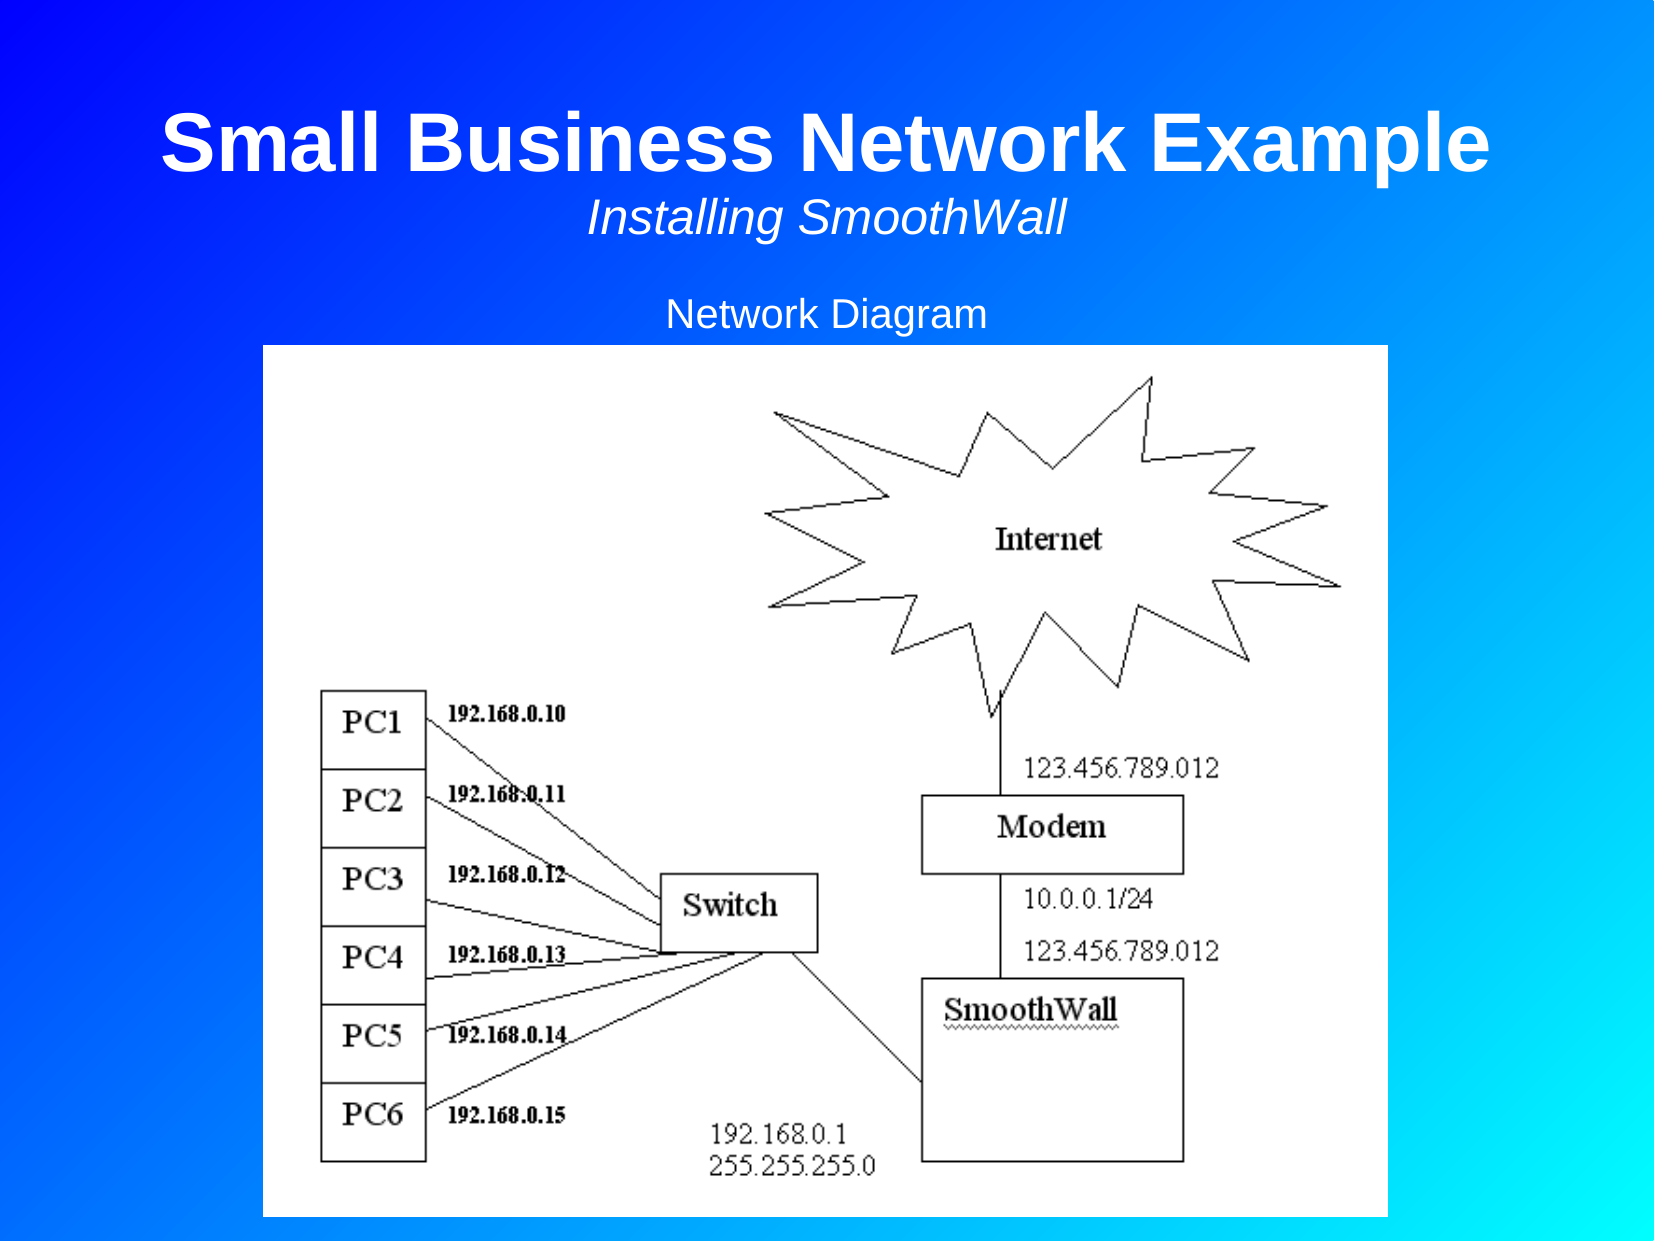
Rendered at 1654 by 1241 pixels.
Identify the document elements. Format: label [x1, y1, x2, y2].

picture [263, 222, 1654, 1241]
